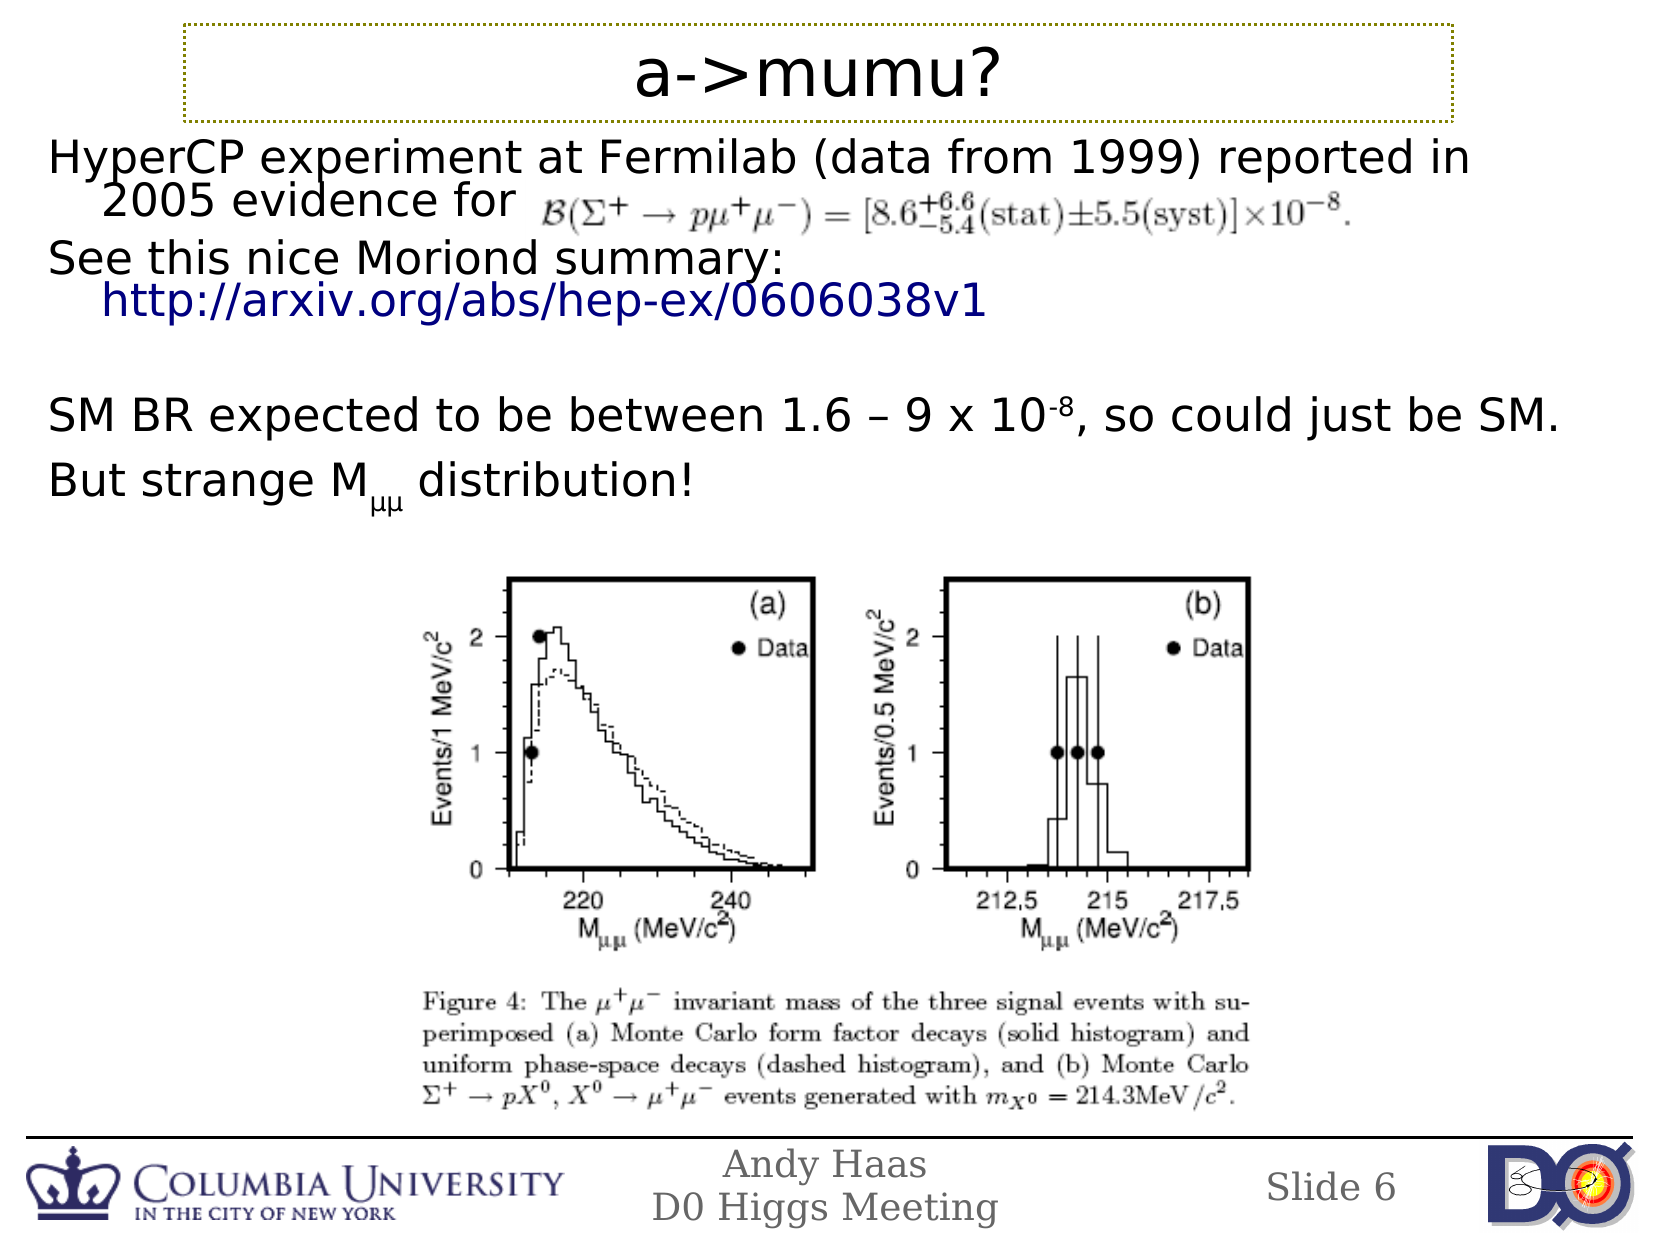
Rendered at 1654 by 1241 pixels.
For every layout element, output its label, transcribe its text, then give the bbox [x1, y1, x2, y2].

picture [26, 1146, 565, 1220]
list HyperCP experiment at Fermilab (data from 1999) reported in 2005 evidence for See this nice Moriond summary: http://arxiv.org/abs/hep-ex/0606038v1 SM BR expected to be between 1.6 – 9 x 10-8, so could just be SM. But strange Mµµ distribution! [30, 140, 1600, 1125]
title a->mumu? [184, 24, 1453, 122]
picture [1479, 1140, 1639, 1233]
